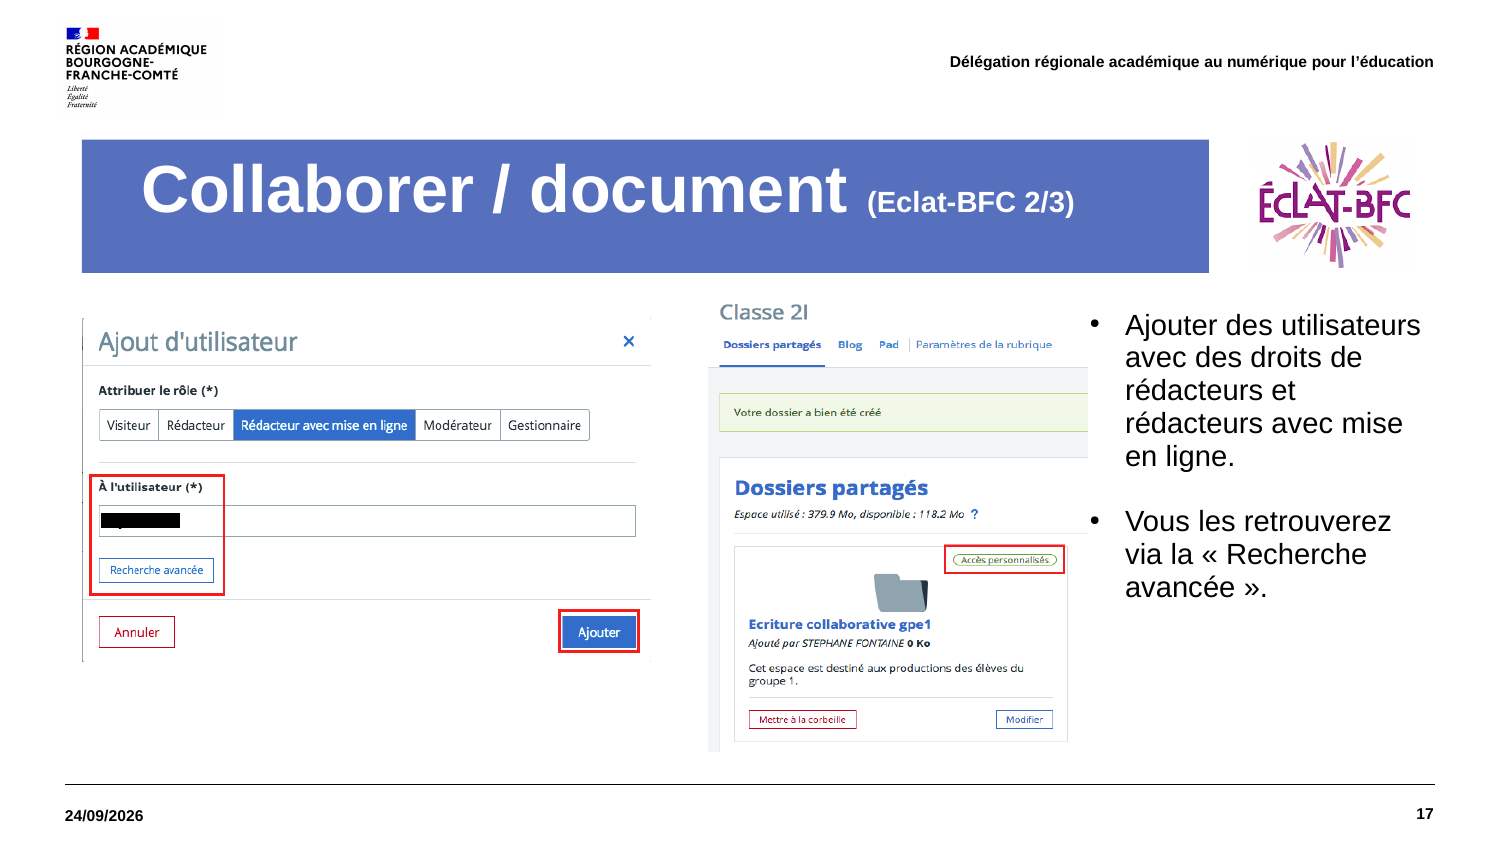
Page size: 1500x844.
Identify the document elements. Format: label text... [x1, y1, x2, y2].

text_box Délégation régionale académique au numérique pour l’éducation [470, 32, 1434, 90]
text_box <numéro> [1213, 784, 1434, 843]
text_box Collaborer / document (Eclat-BFC 2/3) [81, 139, 1209, 273]
text_box Ajouter des utilisateurs avec des droits de rédacteurs et rédacteurs avec mise en ligne. Vous les retrouverez via la « Recherche avancée ». [1074, 301, 1453, 778]
picture [82, 318, 651, 662]
picture [1209, 138, 1456, 273]
text_box 31/01/2023 [64, 787, 244, 843]
picture [55, 16, 218, 119]
picture [708, 287, 1088, 752]
